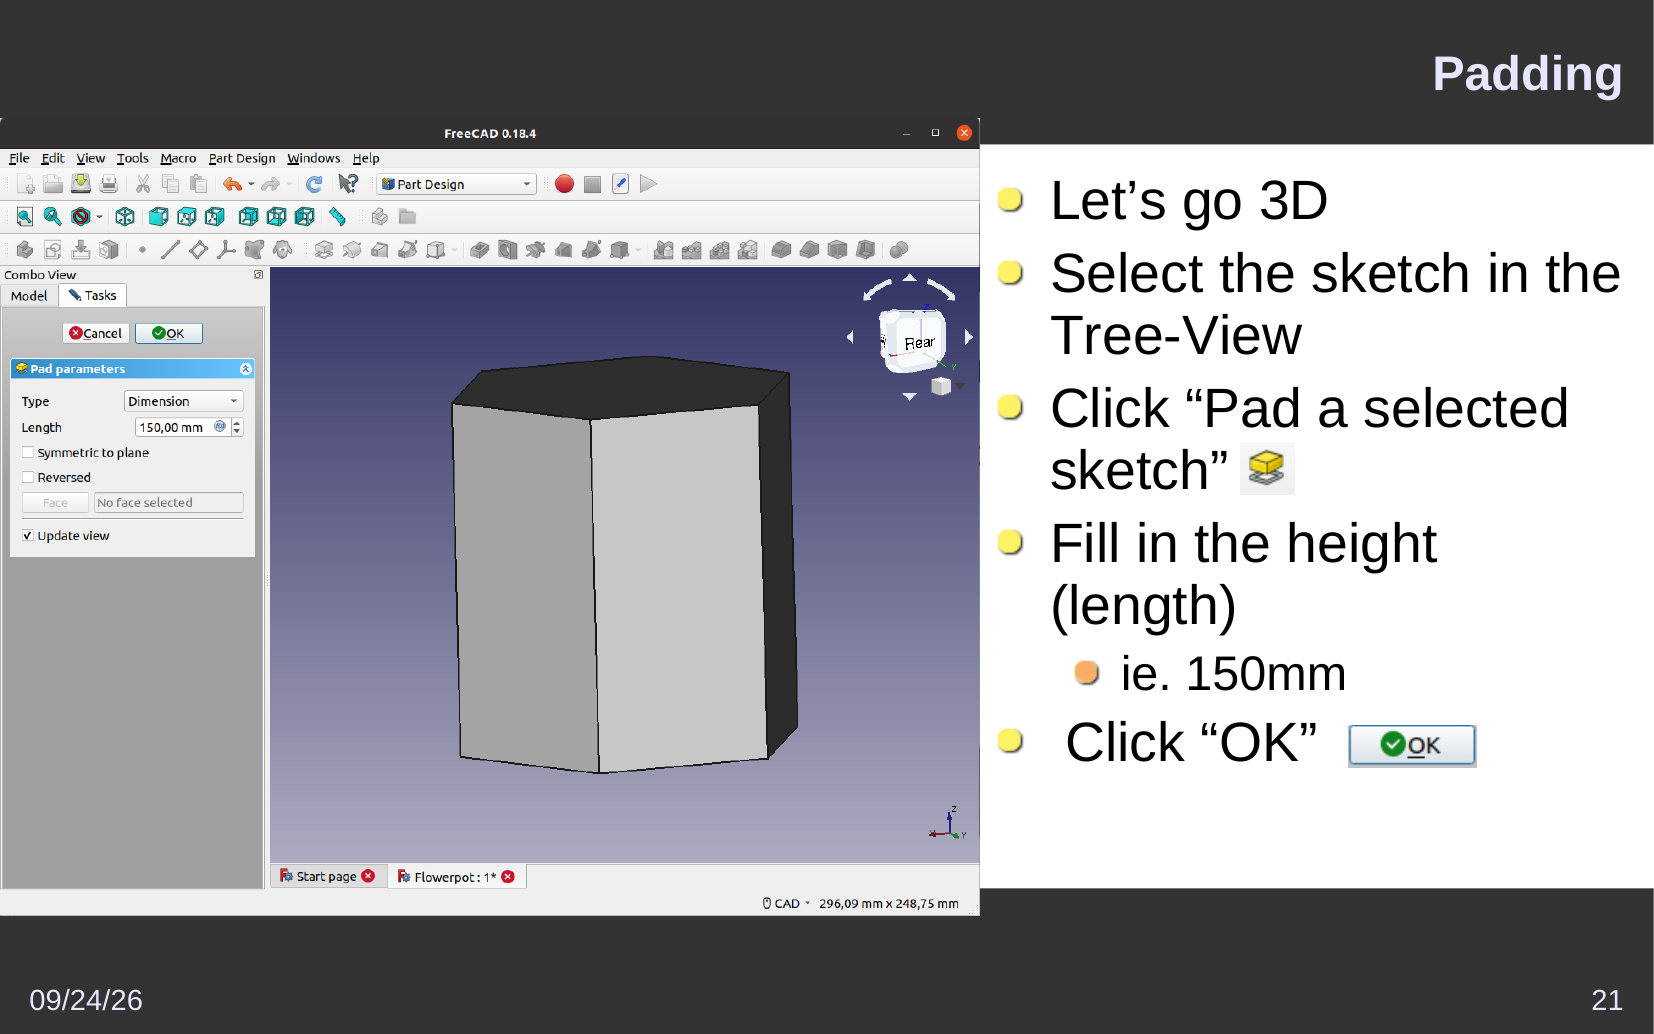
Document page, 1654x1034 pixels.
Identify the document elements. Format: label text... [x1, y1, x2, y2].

title Padding [29, 16, 1624, 131]
list Let’s go 3D Select the sketch in the Tree-View Click “Pad a selected sketch” Fill in the height (length) ie. 150mm Click “OK” [979, 169, 1629, 1034]
picture [1348, 725, 1477, 768]
picture [0, 0, 1654, 1034]
picture [1240, 442, 1295, 495]
